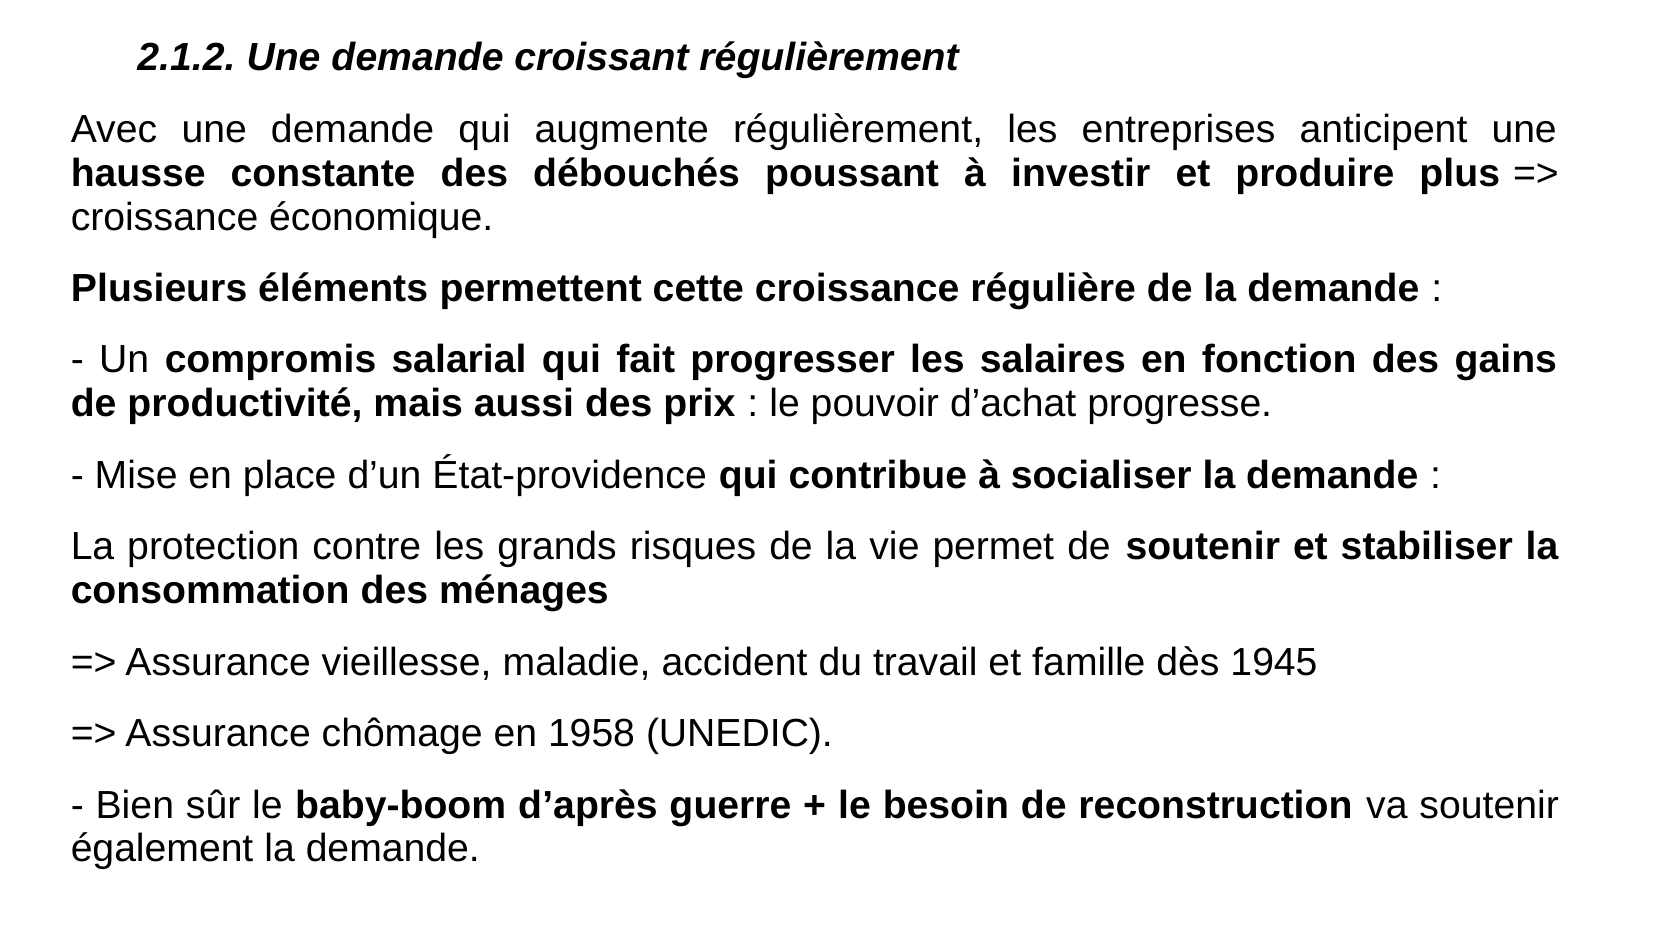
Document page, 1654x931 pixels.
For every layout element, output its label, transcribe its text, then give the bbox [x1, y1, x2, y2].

list 2.1.2. Une demande croissant régulièrement Avec une demande qui augmente régulièrement, les entreprises anticipent une hausse constante des débouchés poussant à investir et produire plus => croissance économique. Plusieurs éléments permettent cette croissance régulière de la demande : - Un compromis salarial qui fait progresser les salaires en fonction des gains de productivité, mais aussi des prix : le pouvoir d’achat progresse. - Mise en place d’un État-providence qui contribue à socialiser la demande : La protection contre les grands risques de la vie permet de soutenir et stabiliser la consommation des ménages => Assurance vieillesse, maladie, accident du travail et famille dès 1945 => Assurance chômage en 1958 (UNEDIC). - Bien sûr le baby-boom d’après guerre + le besoin de reconstruction va soutenir également la demande. [70, 35, 1560, 875]
